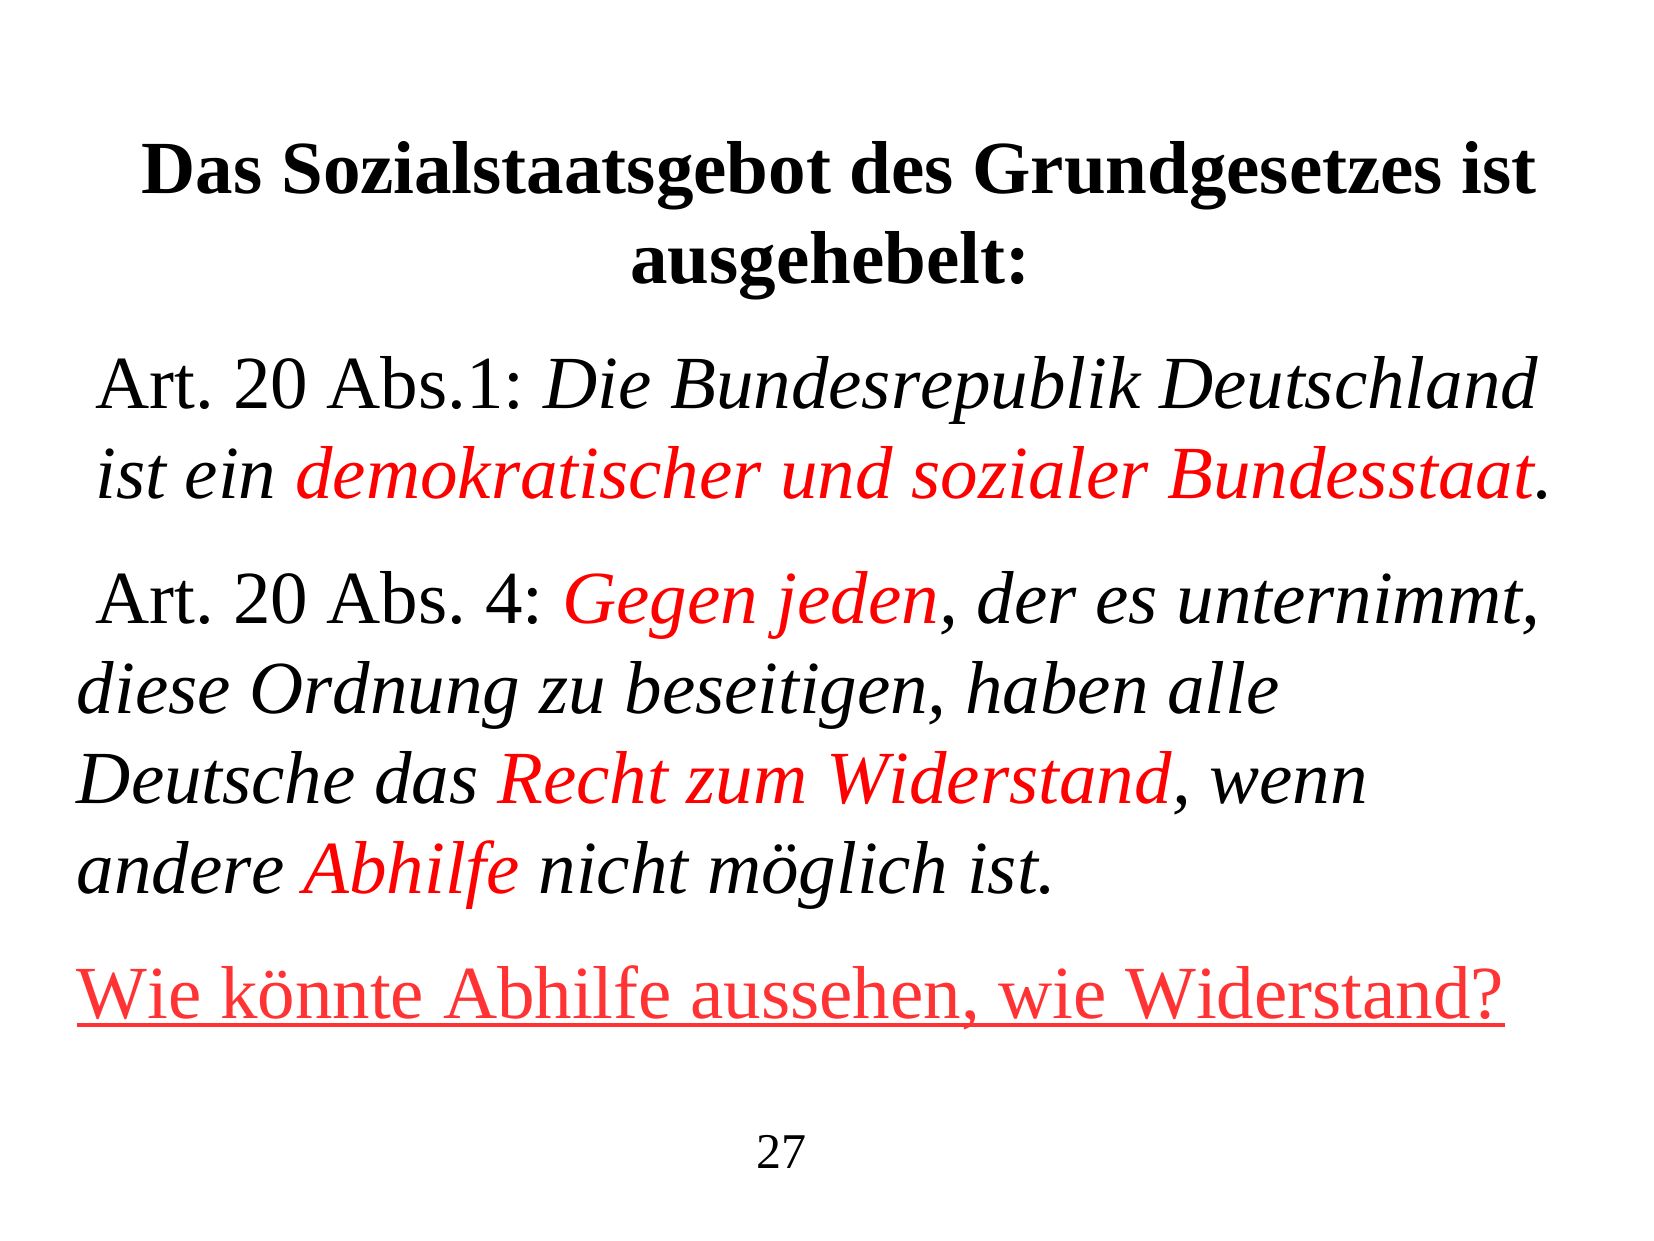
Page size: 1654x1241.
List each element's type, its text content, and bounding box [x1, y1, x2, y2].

text_box Das Sozialstaatsgebot des Grundgesetzes ist ausgehebelt: Art. 20 Abs.1: Die Bundesrepublik Deutschland ist ein demokratischer und sozialer Bundesstaat. Art. 20 Abs. 4: Gegen jeden, der es unternimmt, diese Ordnung zu beseitigen, haben alle Deutsche das Recht zum Widerstand, wenn andere Abhilfe nicht möglich ist. Wie könnte Abhilfe aussehen, wie Widerstand? [76, 118, 1603, 1034]
text_box <Nummer> [755, 1118, 966, 1180]
